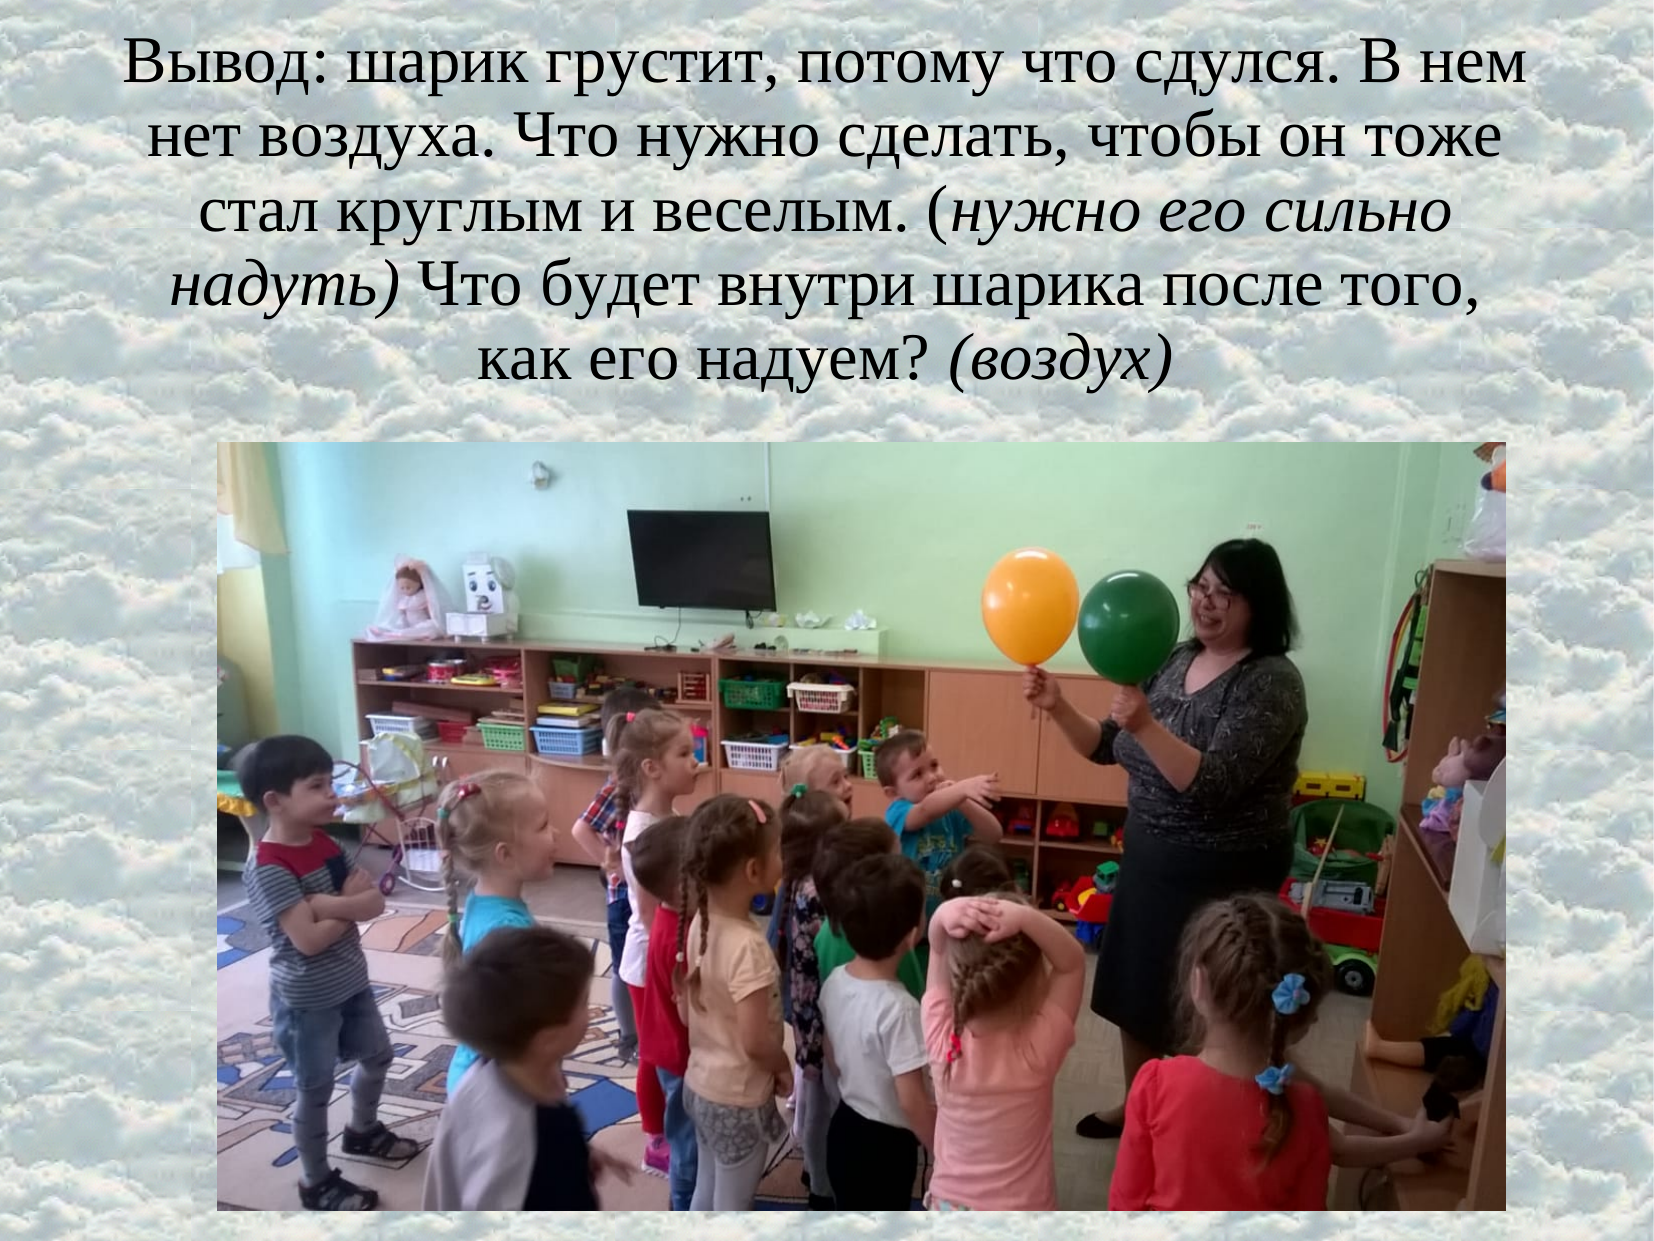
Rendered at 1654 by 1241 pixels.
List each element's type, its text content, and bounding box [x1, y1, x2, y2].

picture [0, 0, 1654, 1241]
title Вывод: шарик грустит, потому что сдулся. В нем нет воздуха. Что нужно сделать, чтобы он тоже стал круглым и веселым. (нужно его сильно надуть) Что будет внутри шарика после того, как его надуем? (воздух) [119, 23, 1533, 394]
